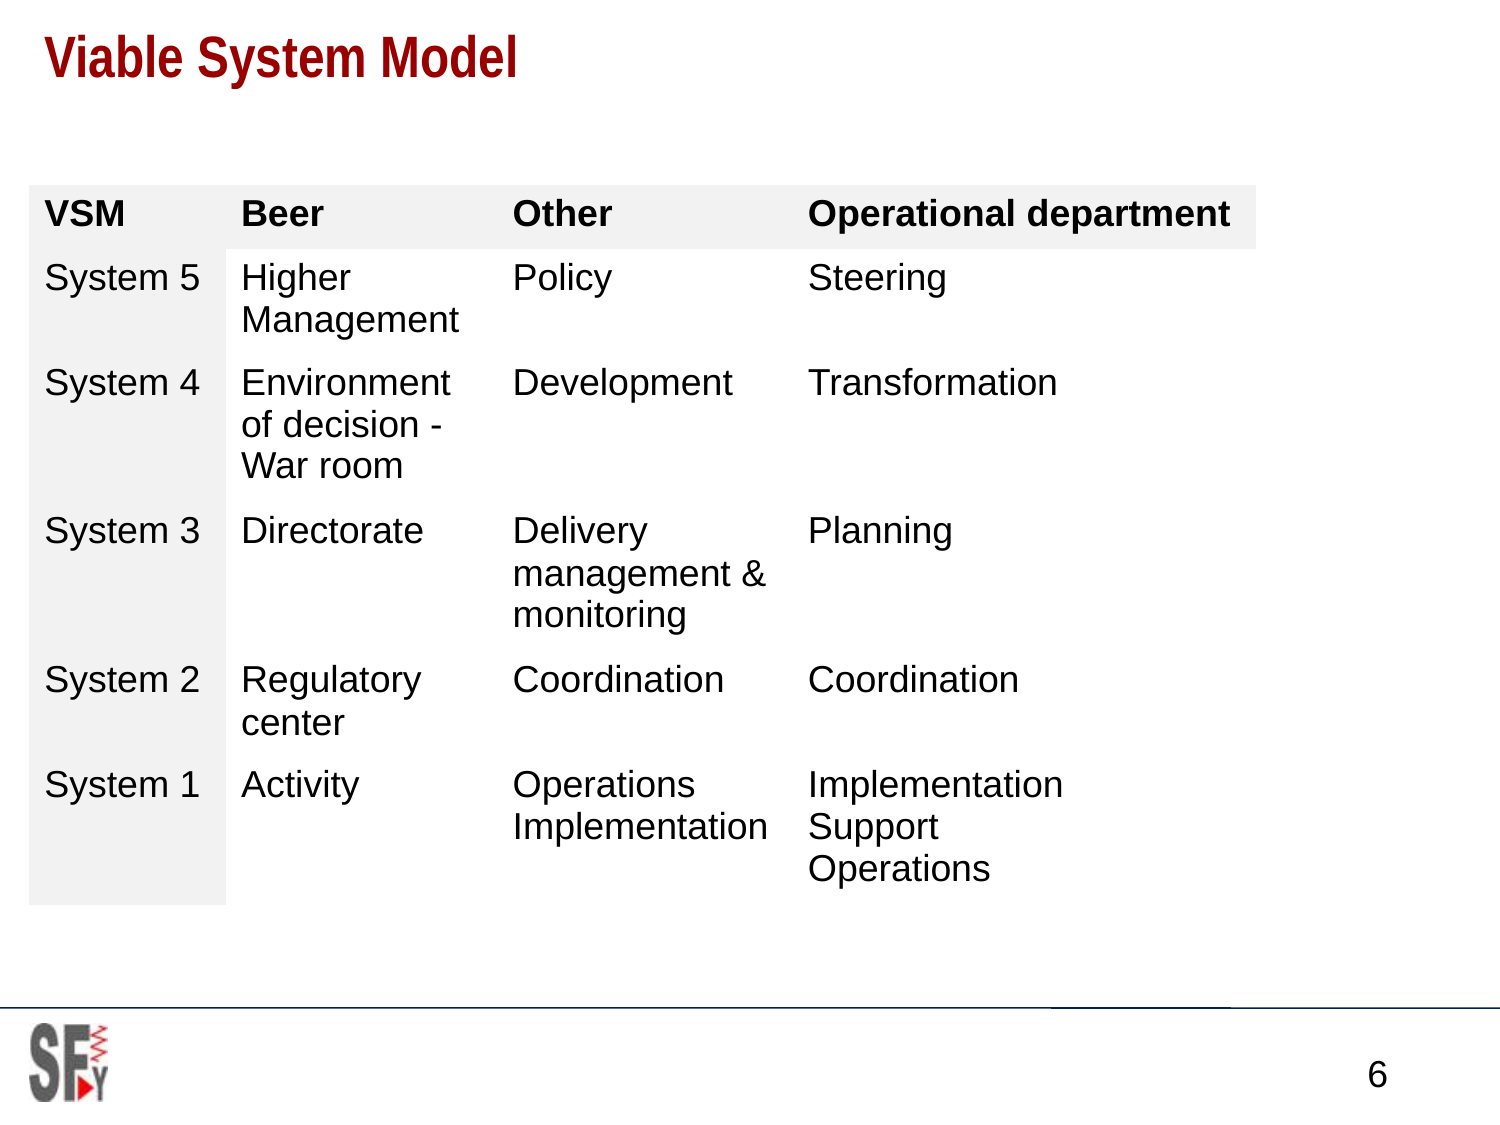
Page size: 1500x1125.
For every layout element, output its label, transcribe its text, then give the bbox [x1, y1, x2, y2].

table_cell Coordination [498, 651, 793, 756]
table_cell System 1 [29, 756, 226, 905]
table_cell System 4 [29, 354, 226, 502]
table_cell Implementation Support Operations [793, 756, 1256, 905]
table_cell Operations Implementation [498, 756, 793, 905]
table_cell Regulatory center [226, 651, 498, 756]
title Viable System Model [29, 12, 1471, 138]
table_cell Environment of decision - War room [226, 354, 498, 502]
table_header Other [498, 185, 793, 249]
table_cell Coordination [793, 651, 1256, 756]
table_cell Activity [226, 756, 498, 905]
slide_number <numéro> [1352, 1034, 1490, 1103]
table_cell Transformation [793, 354, 1256, 502]
picture [29, 1023, 108, 1102]
table_cell Development [498, 354, 793, 502]
table_cell Policy [498, 249, 793, 354]
table_cell Planning [793, 502, 1256, 651]
table_header Operational department [793, 185, 1256, 249]
table_cell System 5 [29, 249, 226, 354]
table_cell Delivery management & monitoring [498, 502, 793, 651]
table_header VSM [29, 185, 226, 249]
table_cell Higher Management [226, 249, 498, 354]
table_cell Directorate [226, 502, 498, 651]
table_cell Steering [793, 249, 1256, 354]
table_header Beer [226, 185, 498, 249]
table_cell System 3 [29, 502, 226, 651]
table_cell System 2 [29, 651, 226, 756]
